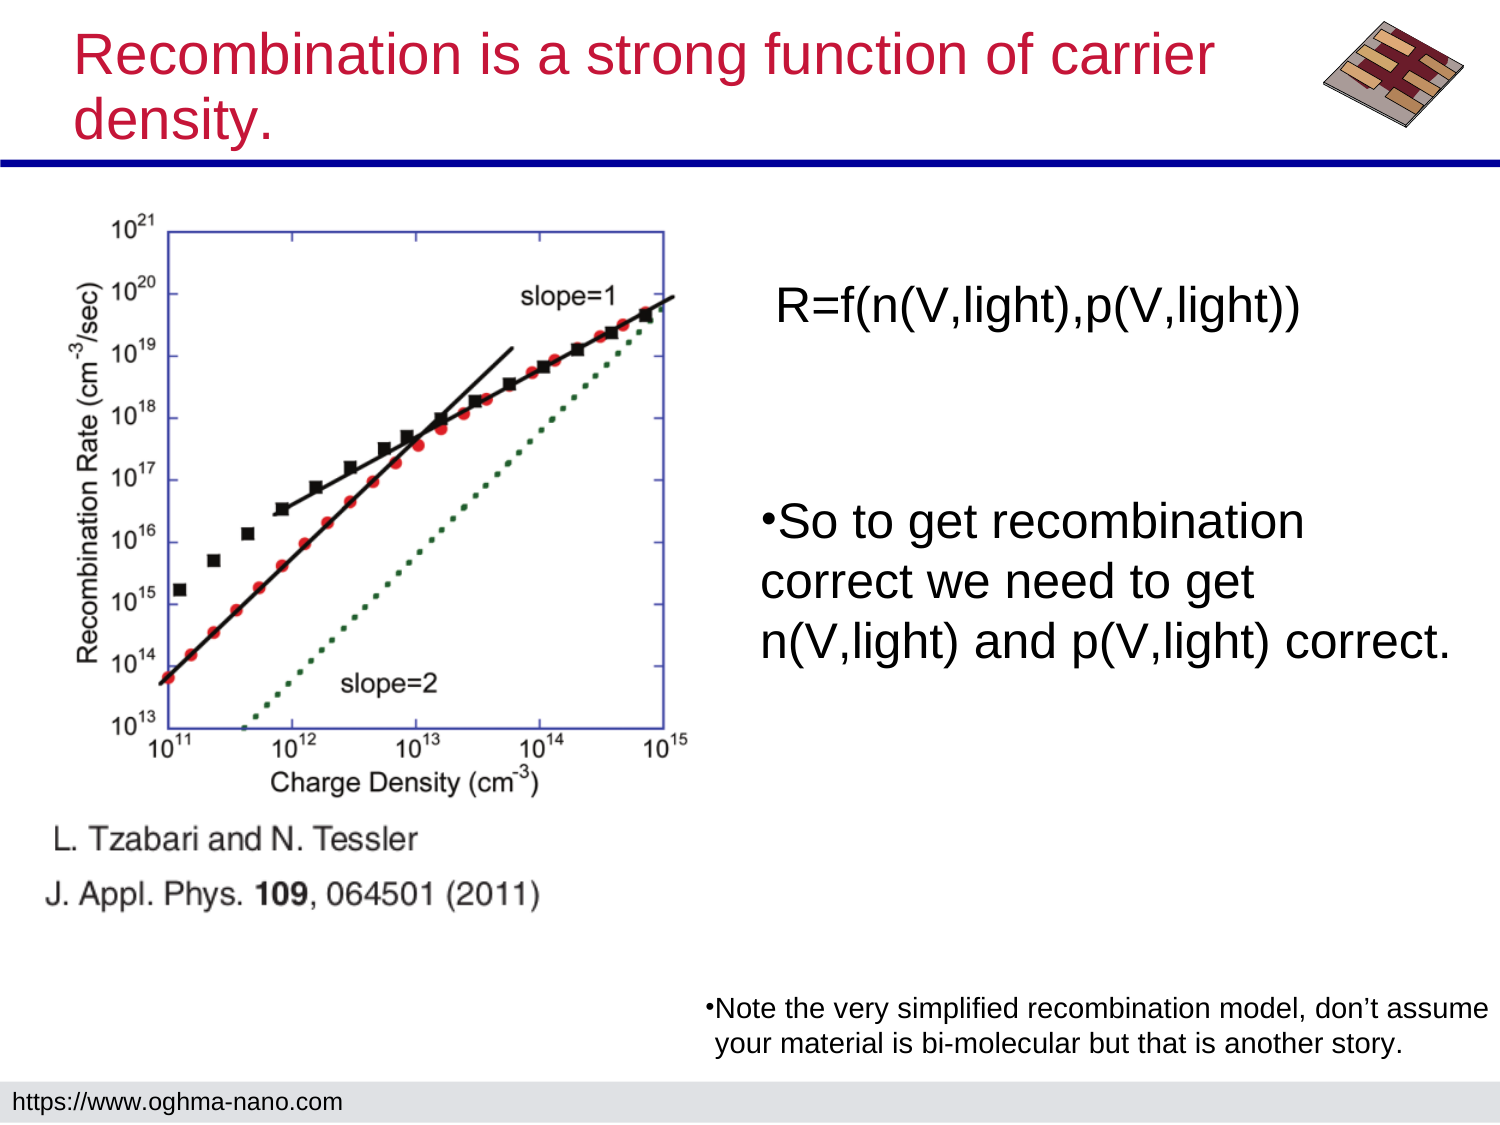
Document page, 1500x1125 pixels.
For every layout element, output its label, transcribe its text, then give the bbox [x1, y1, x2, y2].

text_box R=f(n(V,light),p(V,light)) [760, 265, 1346, 401]
text_box So to get recombination correct we need to get n(V,light) and p(V,light) correct. [745, 481, 1473, 677]
title Recombination is a strong function of carrier density. [59, 14, 1297, 160]
text_box Note the very simplified recombination model, don’t assume your material is bi-molecular but that is another story. [690, 982, 1500, 1125]
picture [55, 818, 451, 870]
picture [31, 876, 552, 929]
picture [42, 204, 699, 807]
